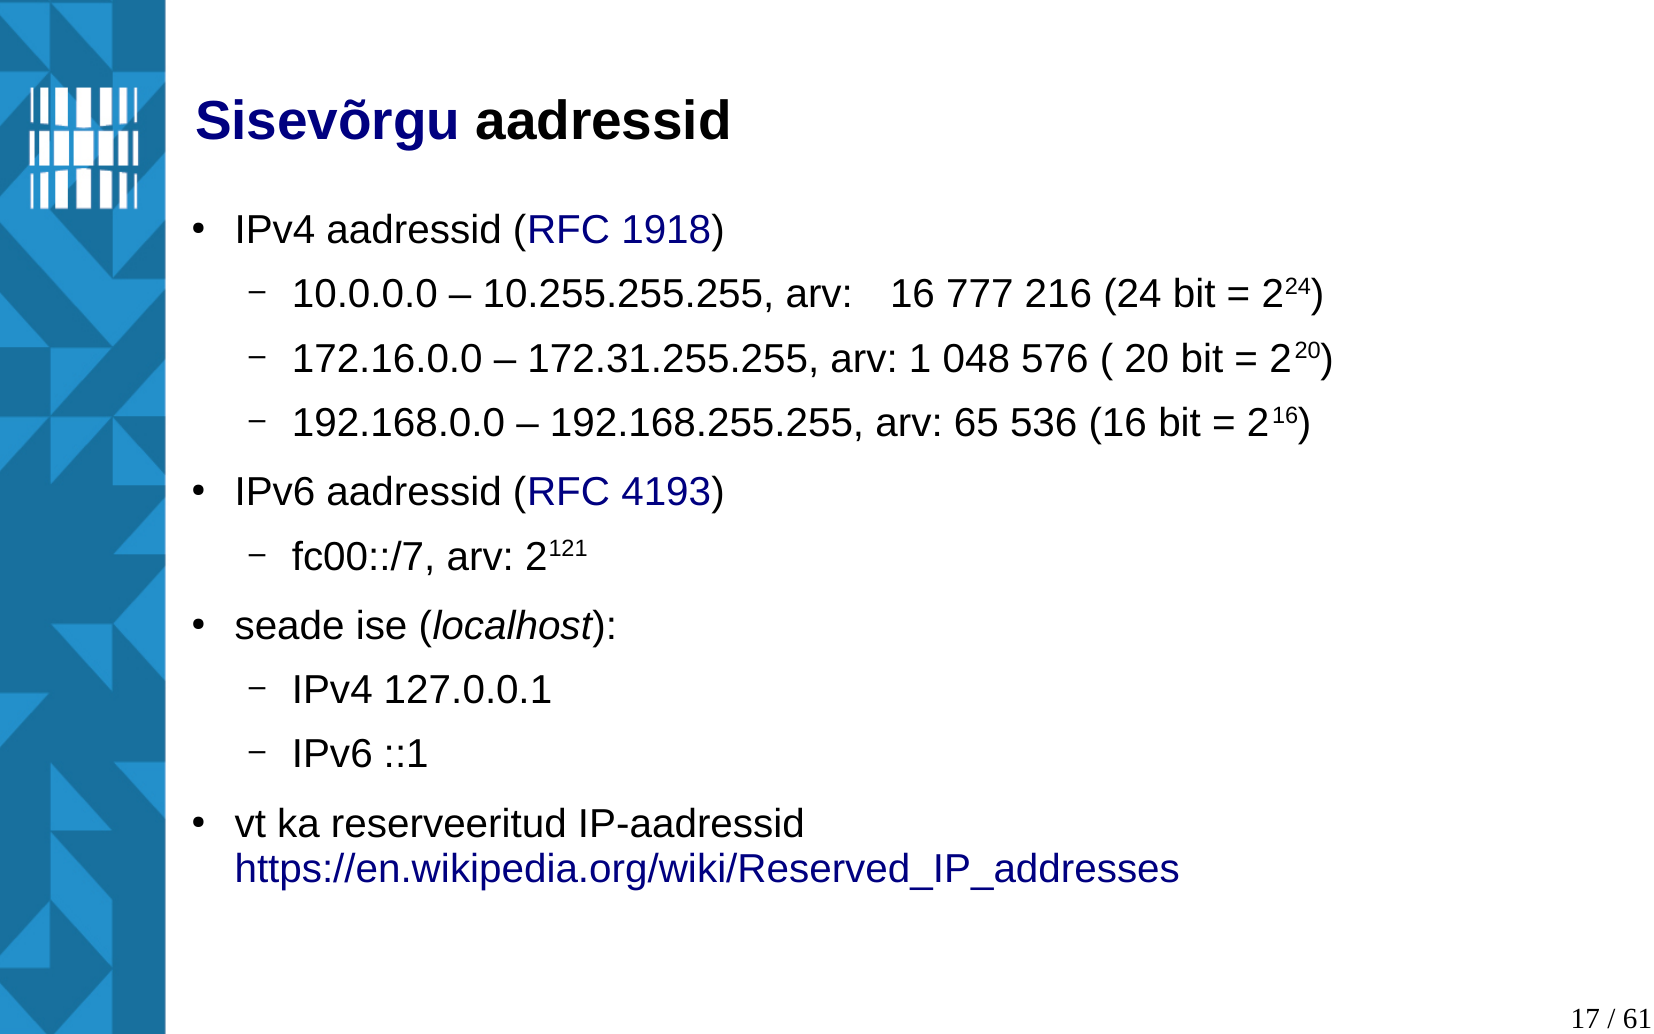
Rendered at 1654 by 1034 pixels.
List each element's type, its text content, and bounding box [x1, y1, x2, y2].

list IPv4 aadressid (RFC 1918) 10.0.0.0 – 10.255.255.255, arv: 16 777 216 (24 bit = 224) 172.16.0.0 – 172.31.255.255, arv: 1 048 576 ( 20 bit = 220) 192.168.0.0 – 192.168.255.255, arv: 65 536 (16 bit = 216) IPv6 aadressid (RFC 4193) fc00::/7, arv: 2121 seade ise (localhost): IPv4 127.0.0.1 IPv6 ::1 vt ka reserveeritud IP-aadressid https://en.wikipedia.org/wiki/Reserved_IP_addresses [177, 206, 1625, 893]
title Sisevõrgu aadressid [194, 34, 1595, 206]
